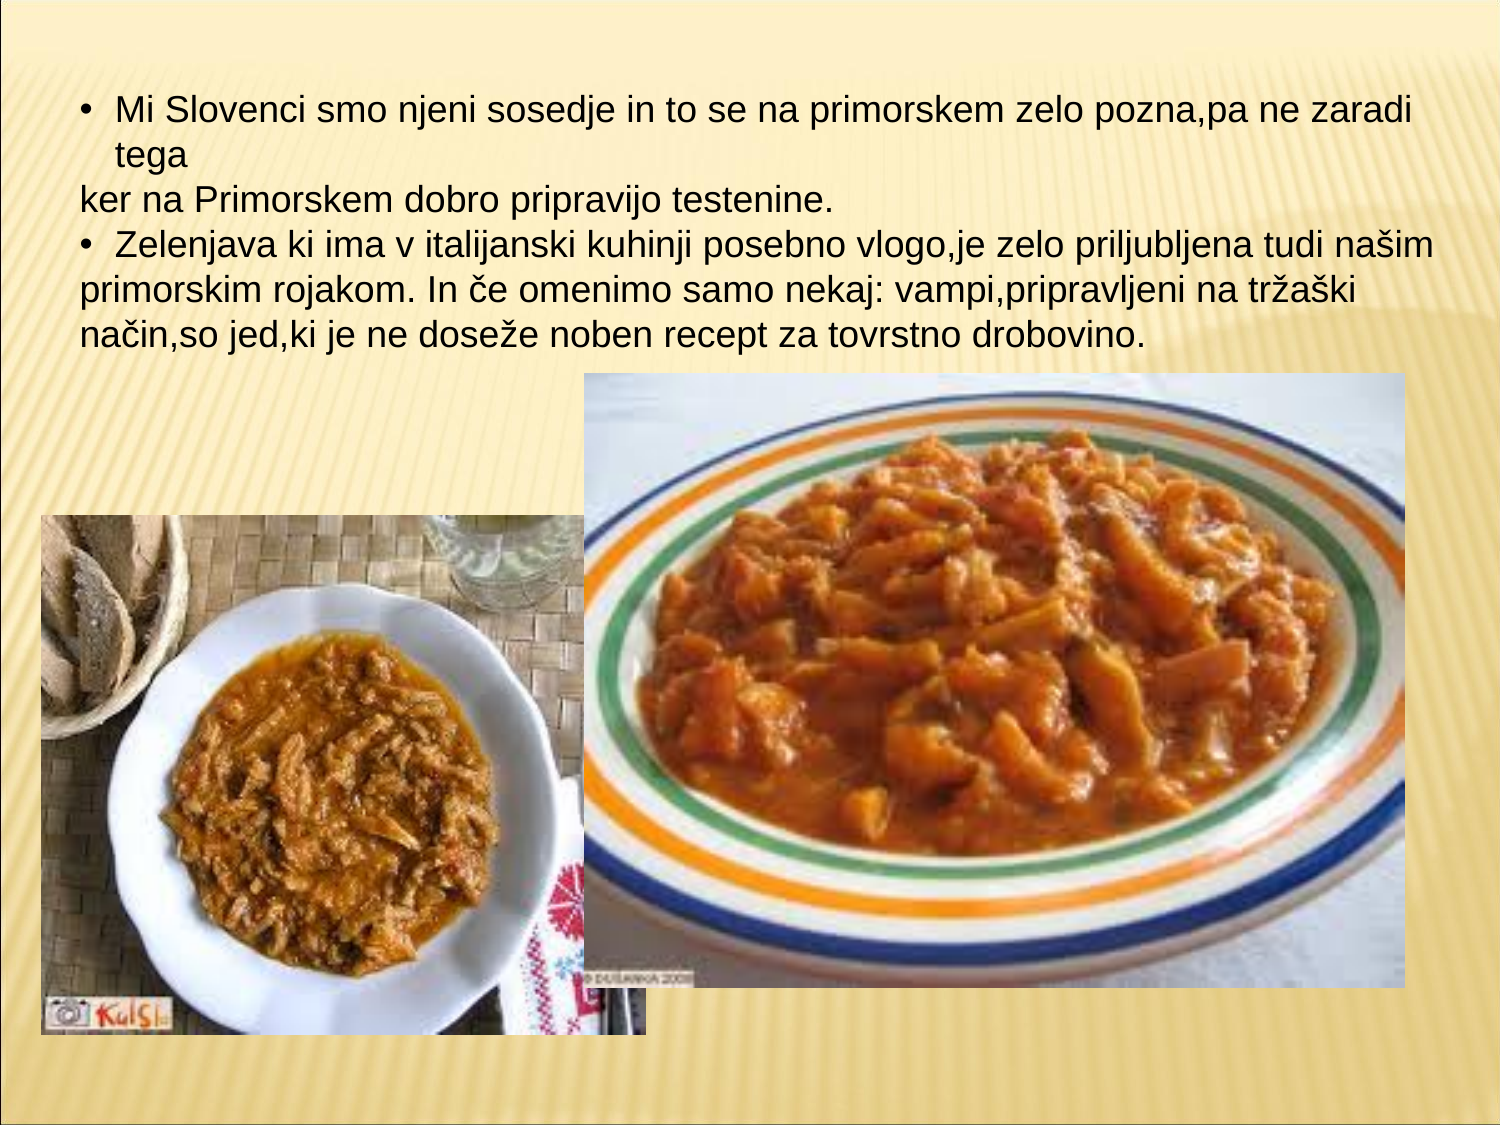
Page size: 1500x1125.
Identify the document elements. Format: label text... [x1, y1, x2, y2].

text_box Mi Slovenci smo njeni sosedje in to se na primorskem zelo pozna,pa ne zaradi tega ker na Primorskem dobro pripravijo testenine. Zelenjava ki ima v italijanski kuhinji posebno vlogo,je zelo priljubljena tudi našim primorskim rojakom. In če omenimo samo nekaj: vampi,pripravljeni na tržaški način,so jed,ki je ne doseže noben recept za tovrstno drobovino. [64, 78, 1500, 363]
picture [0, 0, 1500, 1125]
